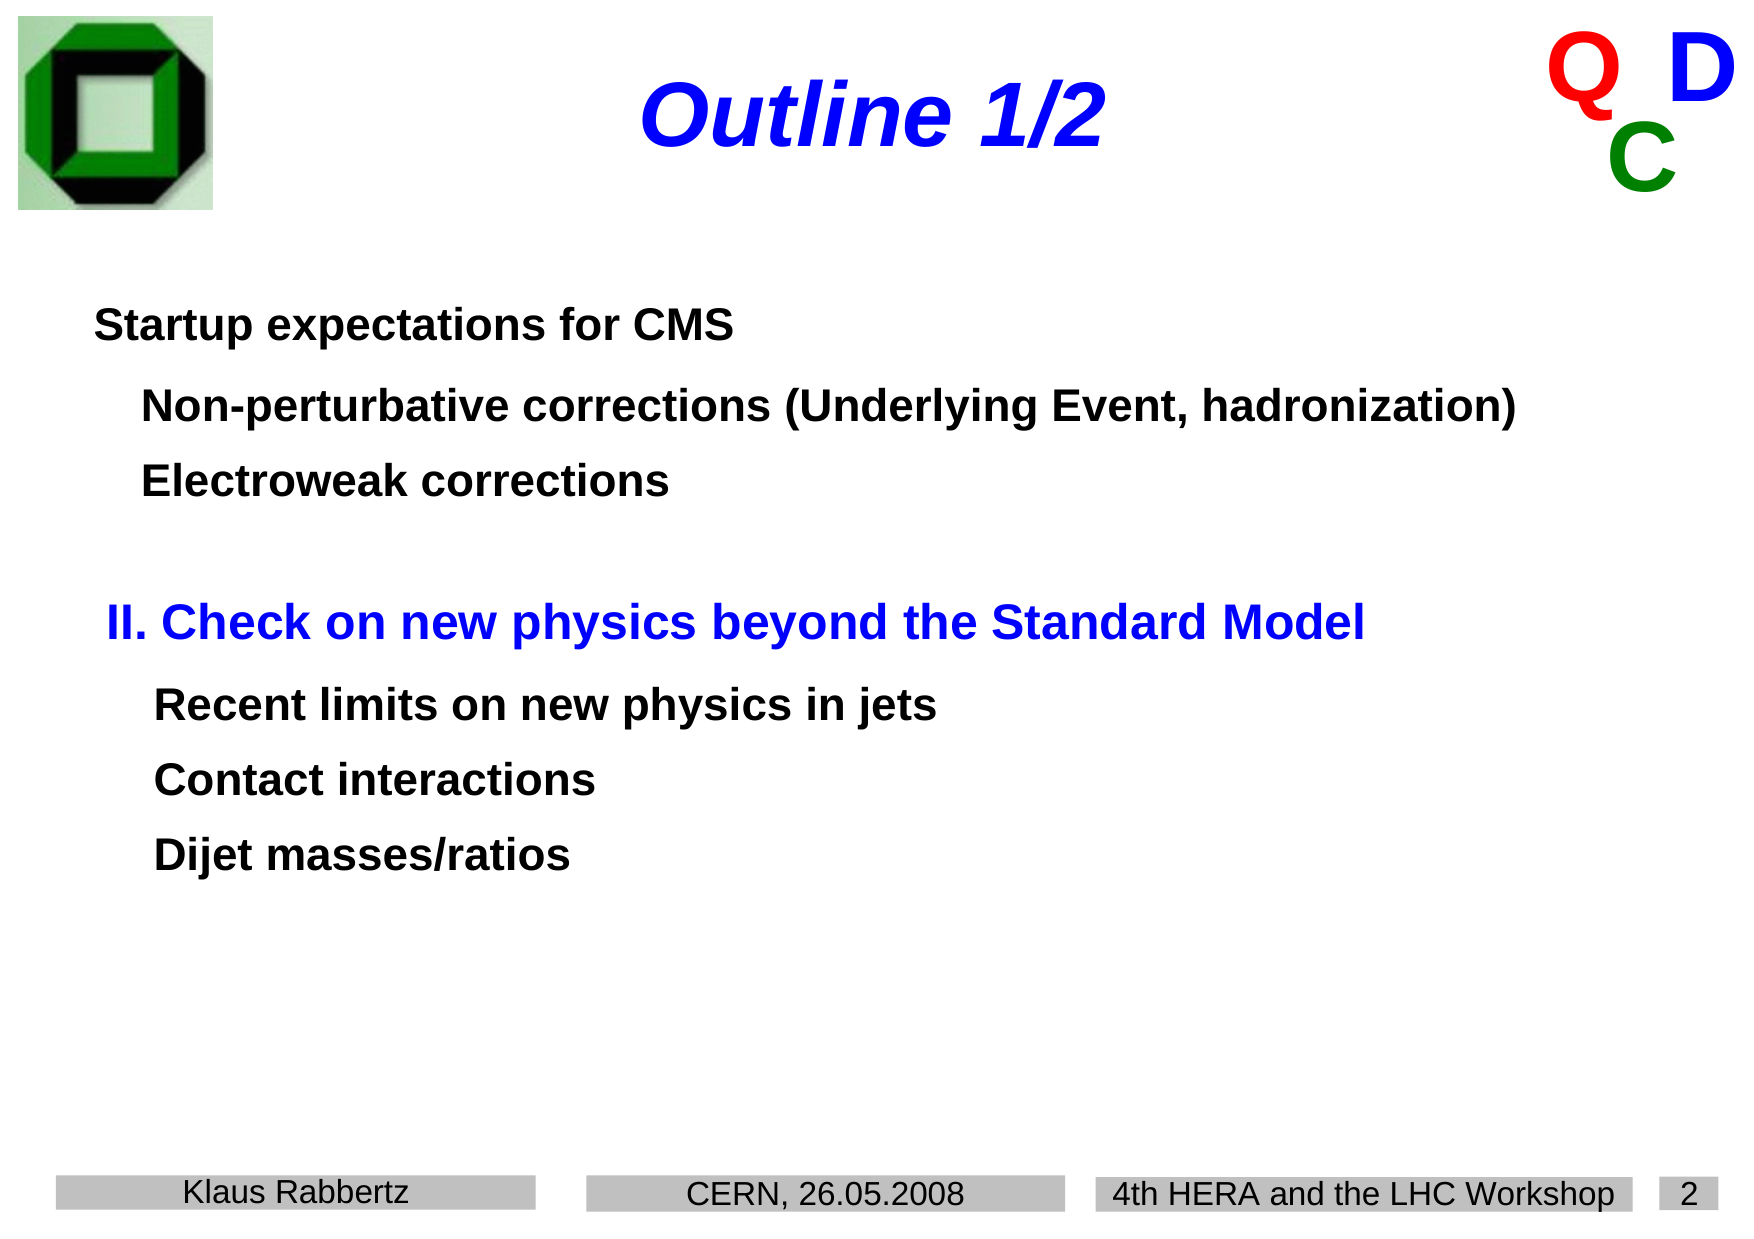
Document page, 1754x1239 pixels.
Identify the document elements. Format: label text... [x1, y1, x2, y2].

title Outline 1/2 [220, 16, 1525, 213]
list II. Check on new physics beyond the Standard Model Recent limits on new physics in jets Contact interactions Dijet masses/ratios [94, 594, 1652, 1069]
list Startup expectations for CMS Non-perturbative corrections (Underlying Event, hadronization) Electroweak corrections [81, 298, 1640, 640]
picture [18, 16, 213, 210]
